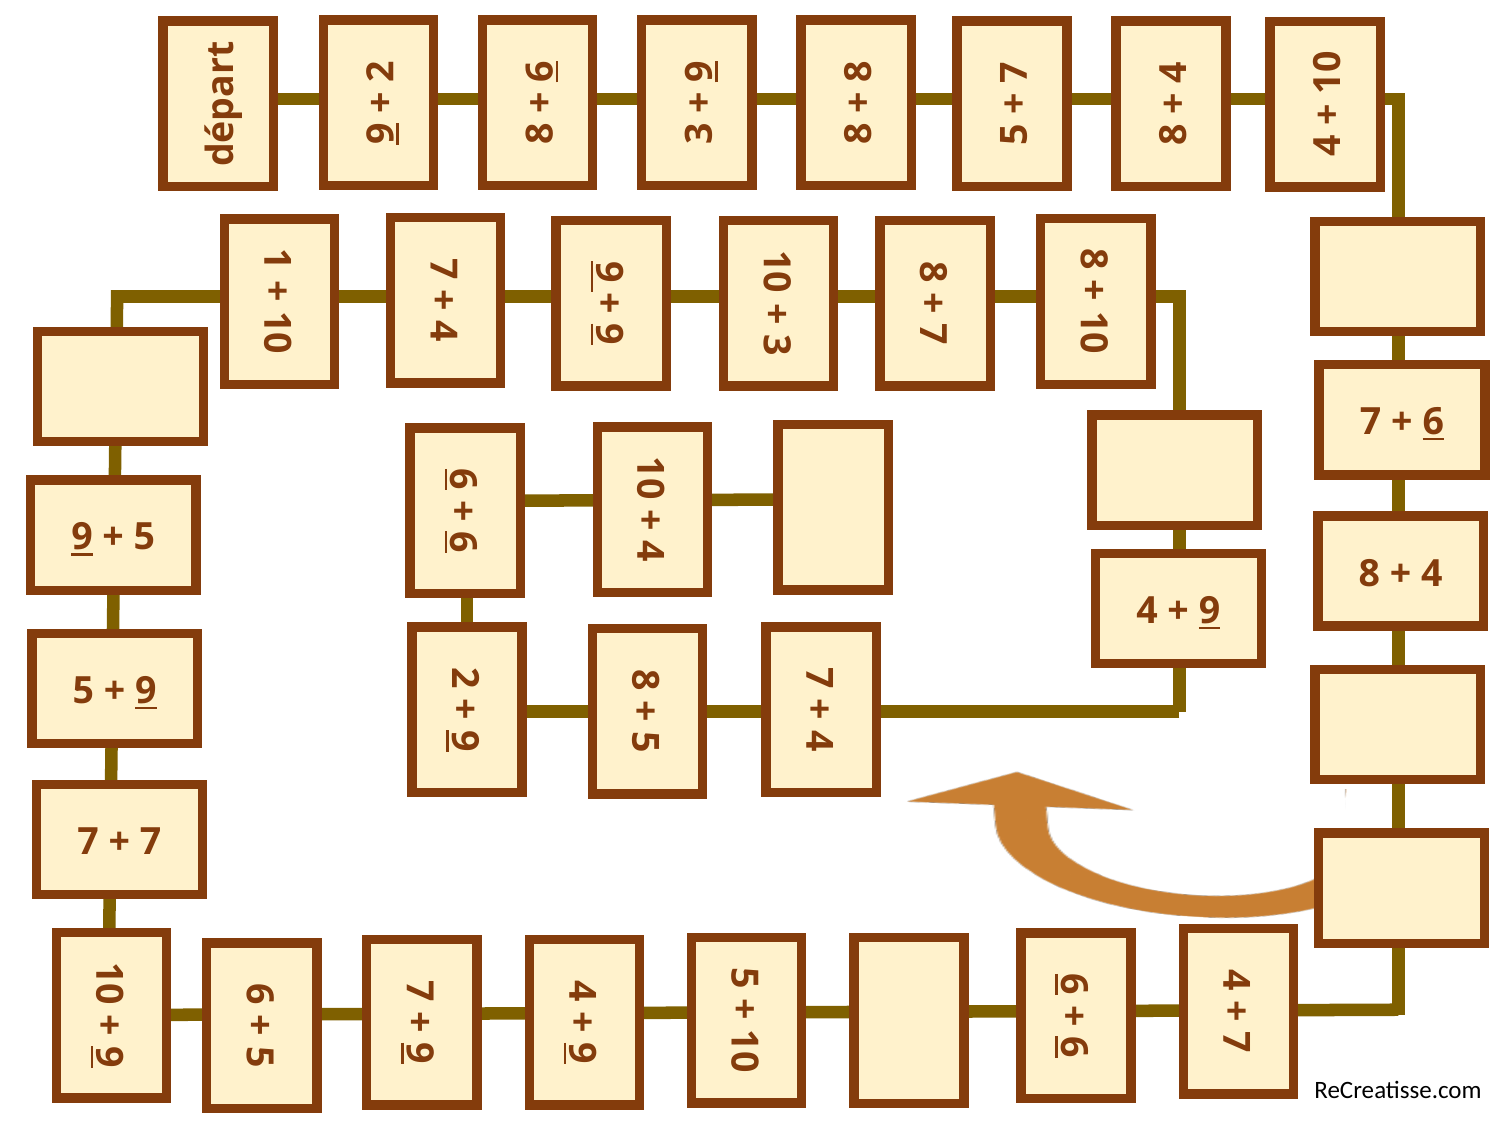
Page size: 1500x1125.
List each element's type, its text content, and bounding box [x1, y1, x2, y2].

text_box 5 + 9 [32, 634, 197, 744]
text_box 4 + 10 [1270, 21, 1380, 187]
text_box [1315, 669, 1481, 780]
text_box 8 + 10 [1041, 219, 1151, 384]
text_box 7 + 6 [1319, 365, 1485, 475]
text_box 4 + 9 [1096, 554, 1261, 664]
text_box 10 + 3 [724, 220, 834, 386]
text_box 6 + 5 [207, 943, 317, 1109]
text_box 8 + 8 [801, 20, 911, 185]
text_box 8 + 7 [880, 220, 990, 386]
text_box 3 + 9 [642, 20, 752, 185]
text_box [854, 938, 964, 1103]
text_box 8 + 5 [592, 628, 703, 794]
text_box 6 + 6 [1021, 933, 1131, 1099]
text_box 7 + 4 [390, 217, 501, 383]
text_box 6 + 6 [410, 428, 520, 594]
text_box ReCreatisse.com [1299, 1066, 1497, 1111]
text_box 8 + 4 [1116, 21, 1226, 187]
text_box 4 + 7 [1183, 928, 1293, 1094]
text_box 9 + 9 [556, 220, 666, 386]
text_box 2 + 9 [412, 627, 522, 793]
picture [900, 761, 1347, 926]
text_box [1319, 833, 1484, 943]
text_box 10 + 9 [56, 932, 166, 1098]
text_box [778, 424, 888, 590]
text_box [1092, 415, 1257, 525]
text_box 7 + 7 [37, 784, 202, 895]
text_box 1 + 10 [224, 219, 334, 385]
text_box 5 + 7 [957, 21, 1067, 187]
text_box 8 + 6 [482, 20, 593, 185]
text_box [1315, 221, 1481, 331]
text_box 10 + 4 [597, 427, 707, 593]
text_box 4 + 9 [529, 940, 639, 1105]
text_box 5 + 10 [692, 937, 802, 1103]
text_box 7 + 4 [766, 627, 876, 793]
text_box 9 + 5 [30, 480, 196, 590]
text_box 9 + 2 [323, 20, 433, 185]
text_box [38, 331, 203, 442]
text_box 8 + 4 [1318, 516, 1484, 626]
text_box départ [163, 21, 273, 187]
text_box 7 + 9 [367, 940, 477, 1105]
